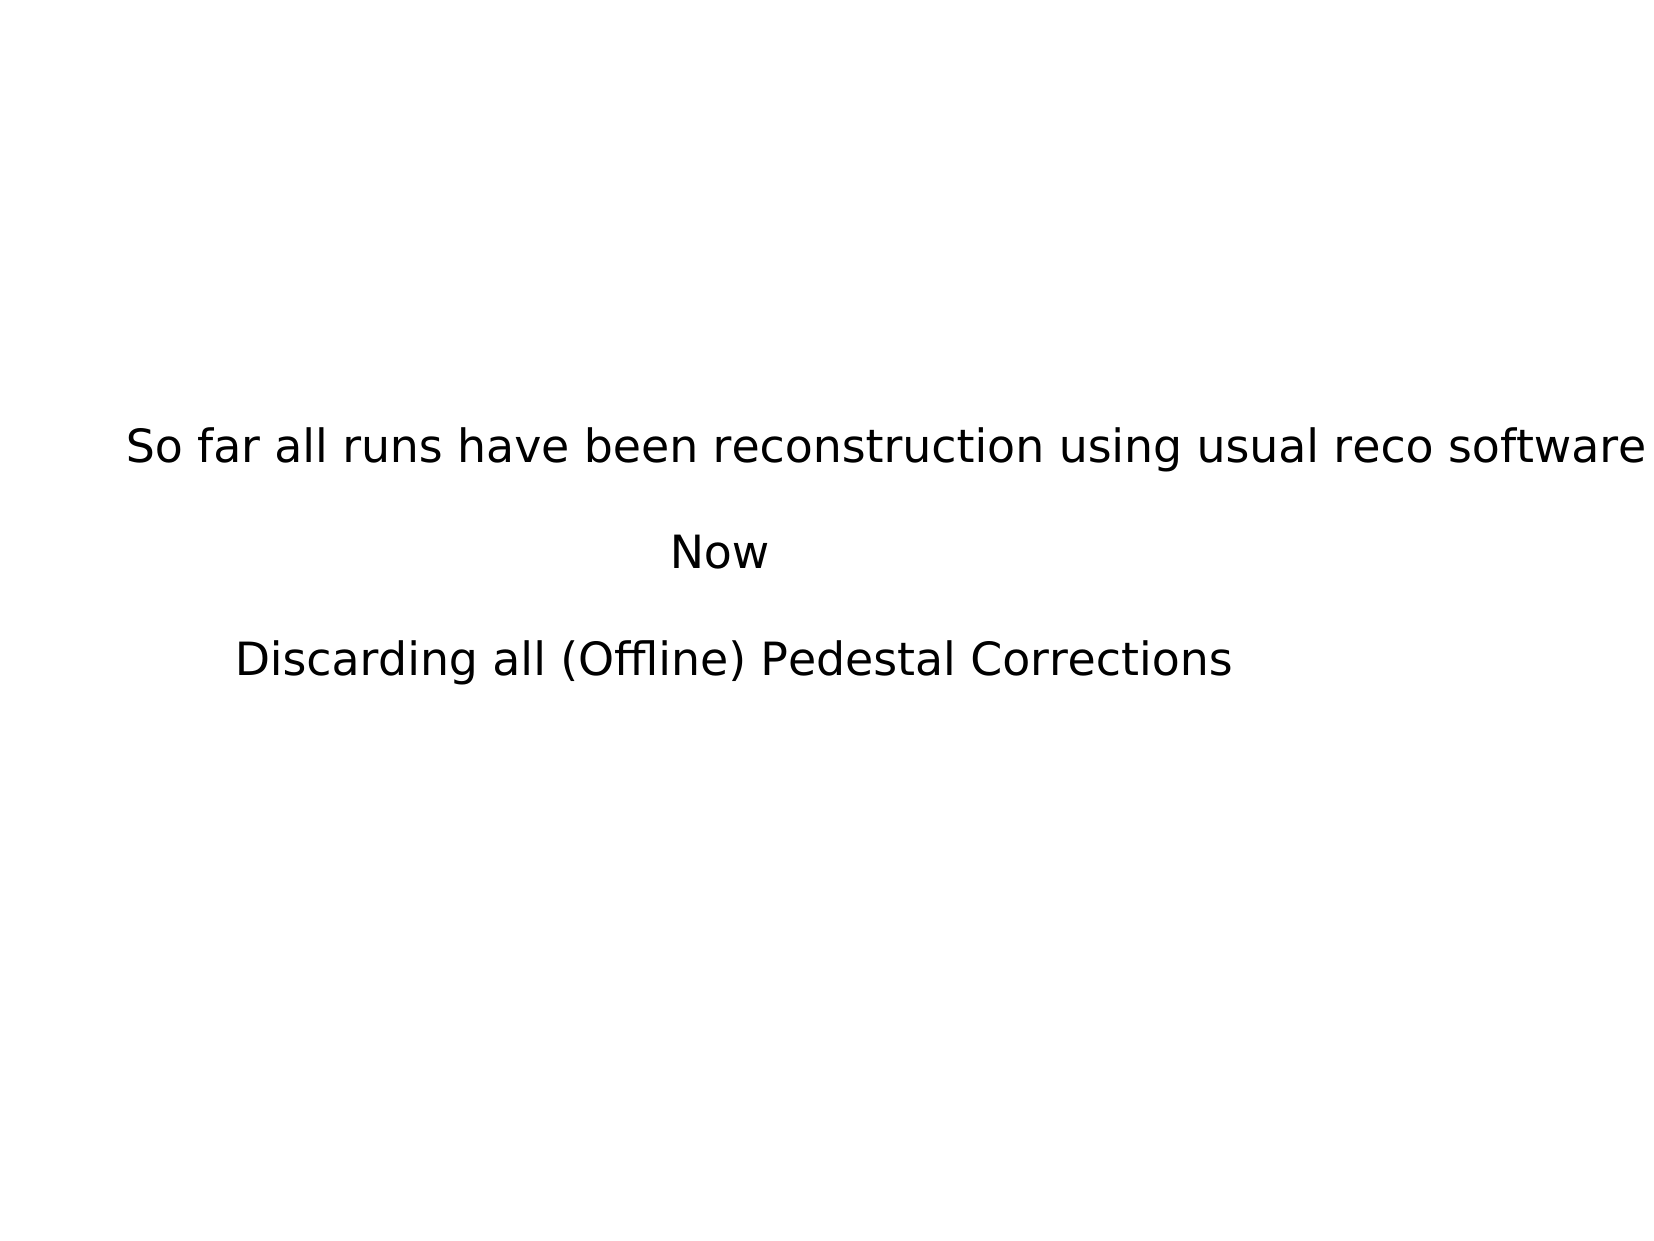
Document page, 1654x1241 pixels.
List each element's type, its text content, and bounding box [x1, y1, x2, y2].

text_box So far all runs have been reconstruction using usual reco software Now Discarding all (Offline) Pedestal Corrections [75, 412, 1634, 694]
